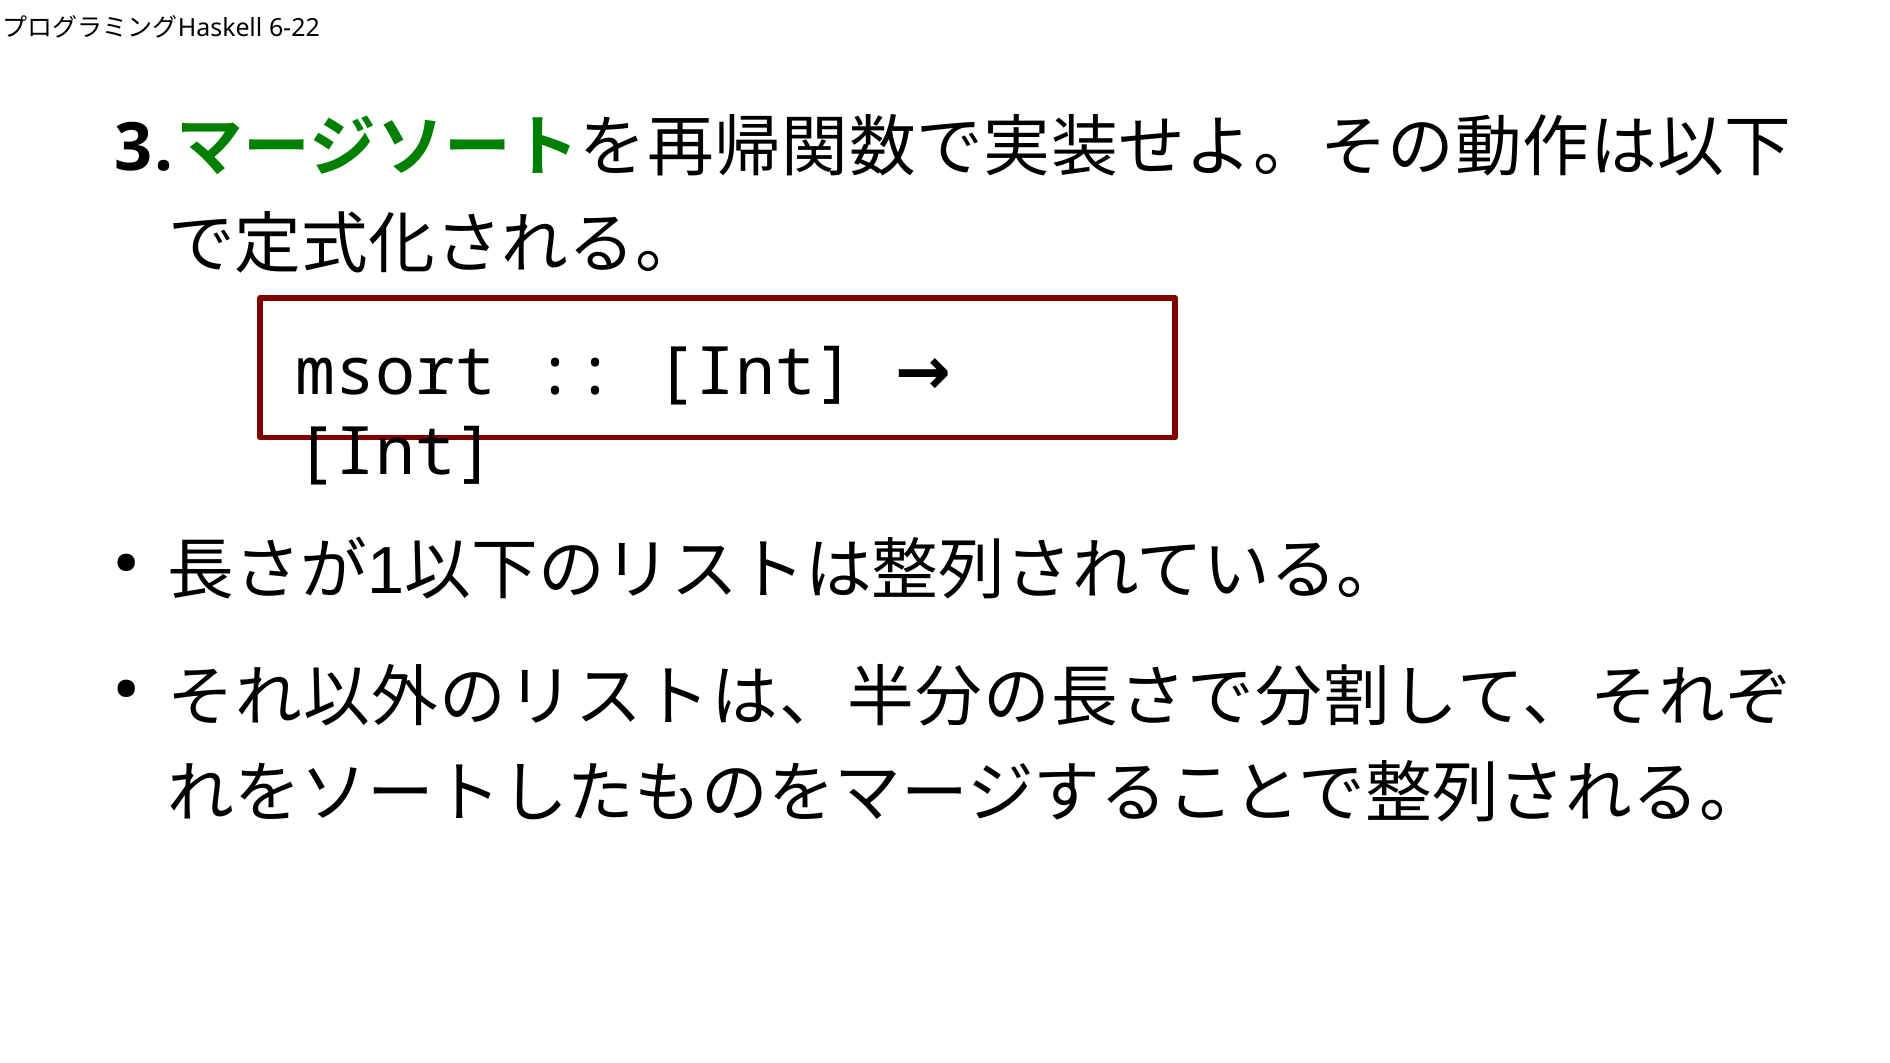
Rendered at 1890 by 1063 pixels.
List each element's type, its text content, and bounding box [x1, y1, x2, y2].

text_box 長さが1以下のリストは整列されている。 それ以外のリストは、半分の長さで分割して、それぞれをソートしたものをマージすることで整列される。 [81, 508, 1809, 754]
text_box msort :: [Int] → [Int] [260, 297, 1176, 438]
list マージソートを再帰関数で実装せよ。その動作は以下で定式化される。 [94, 90, 1796, 230]
